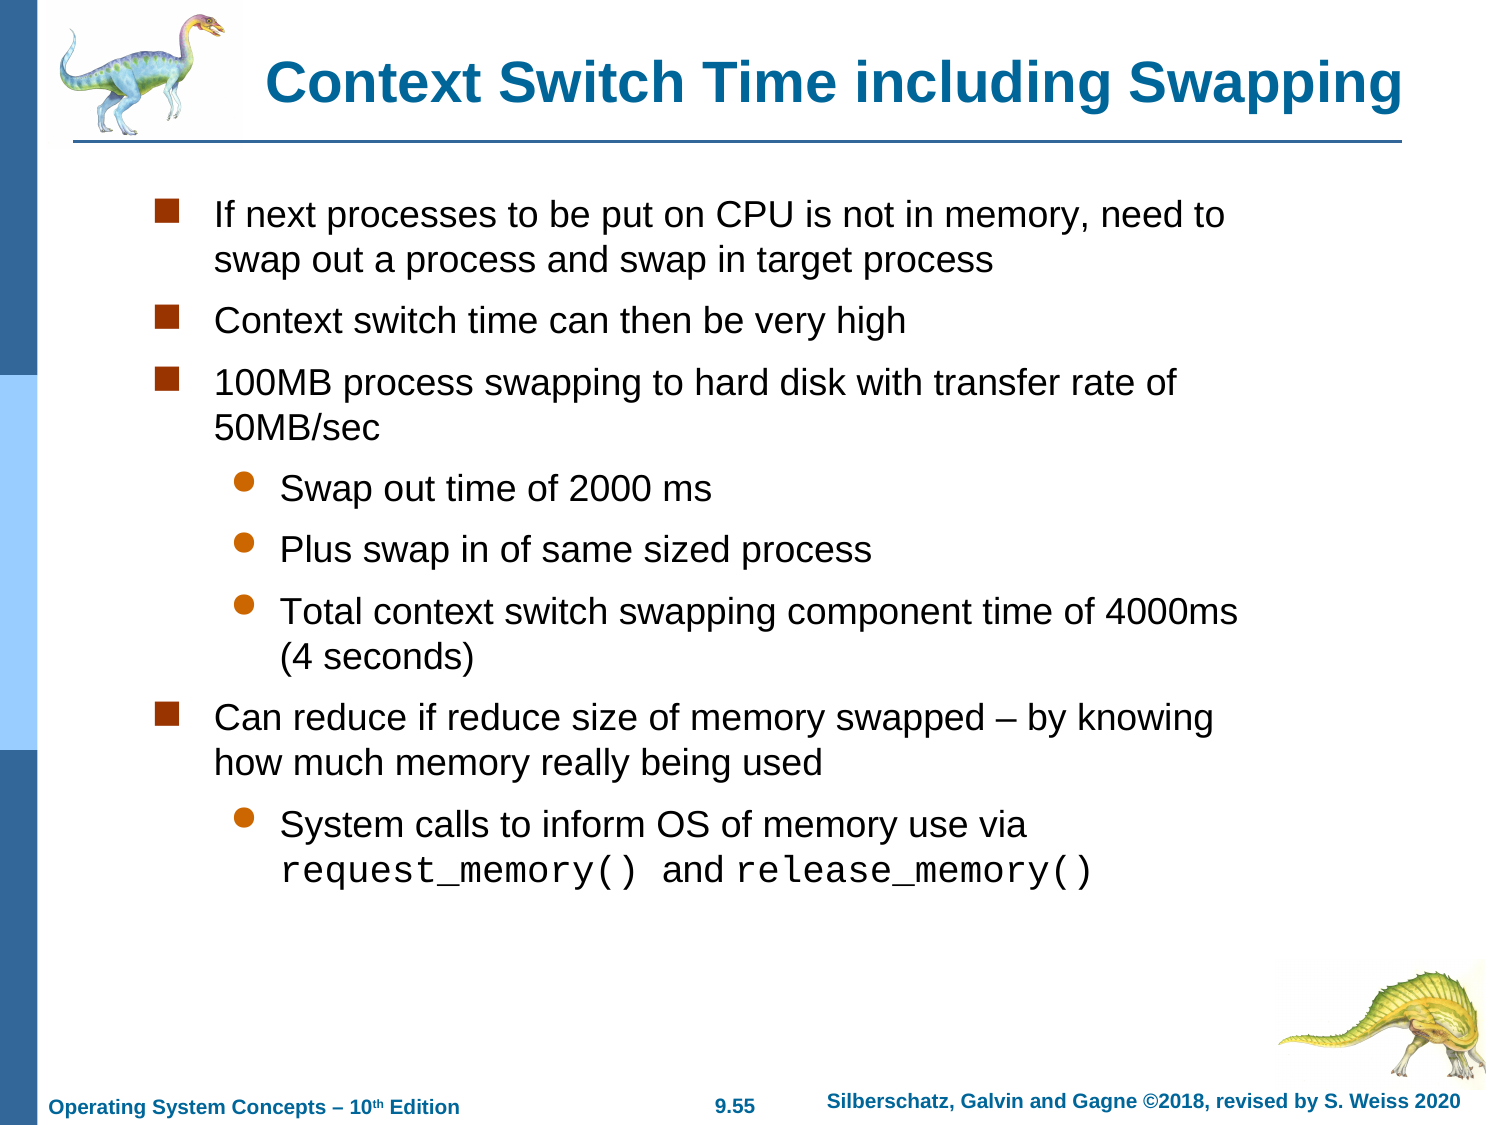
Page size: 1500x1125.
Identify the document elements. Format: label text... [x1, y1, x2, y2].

picture [1275, 959, 1486, 1090]
picture [46, 0, 243, 149]
list If next processes to be put on CPU is not in memory, need to swap out a process and swap in target process Context switch time can then be very high 100MB process swapping to hard disk with transfer rate of 50MB/sec Swap out time of 2000 ms Plus swap in of same sized process Total context switch swapping component time of 4000ms (4 seconds) Can reduce if reduce size of memory swapped – by knowing how much memory really being used System calls to inform OS of memory use via request_memory() and release_memory() [142, 182, 1283, 963]
title Context Switch Time including Swapping [208, 27, 1462, 122]
